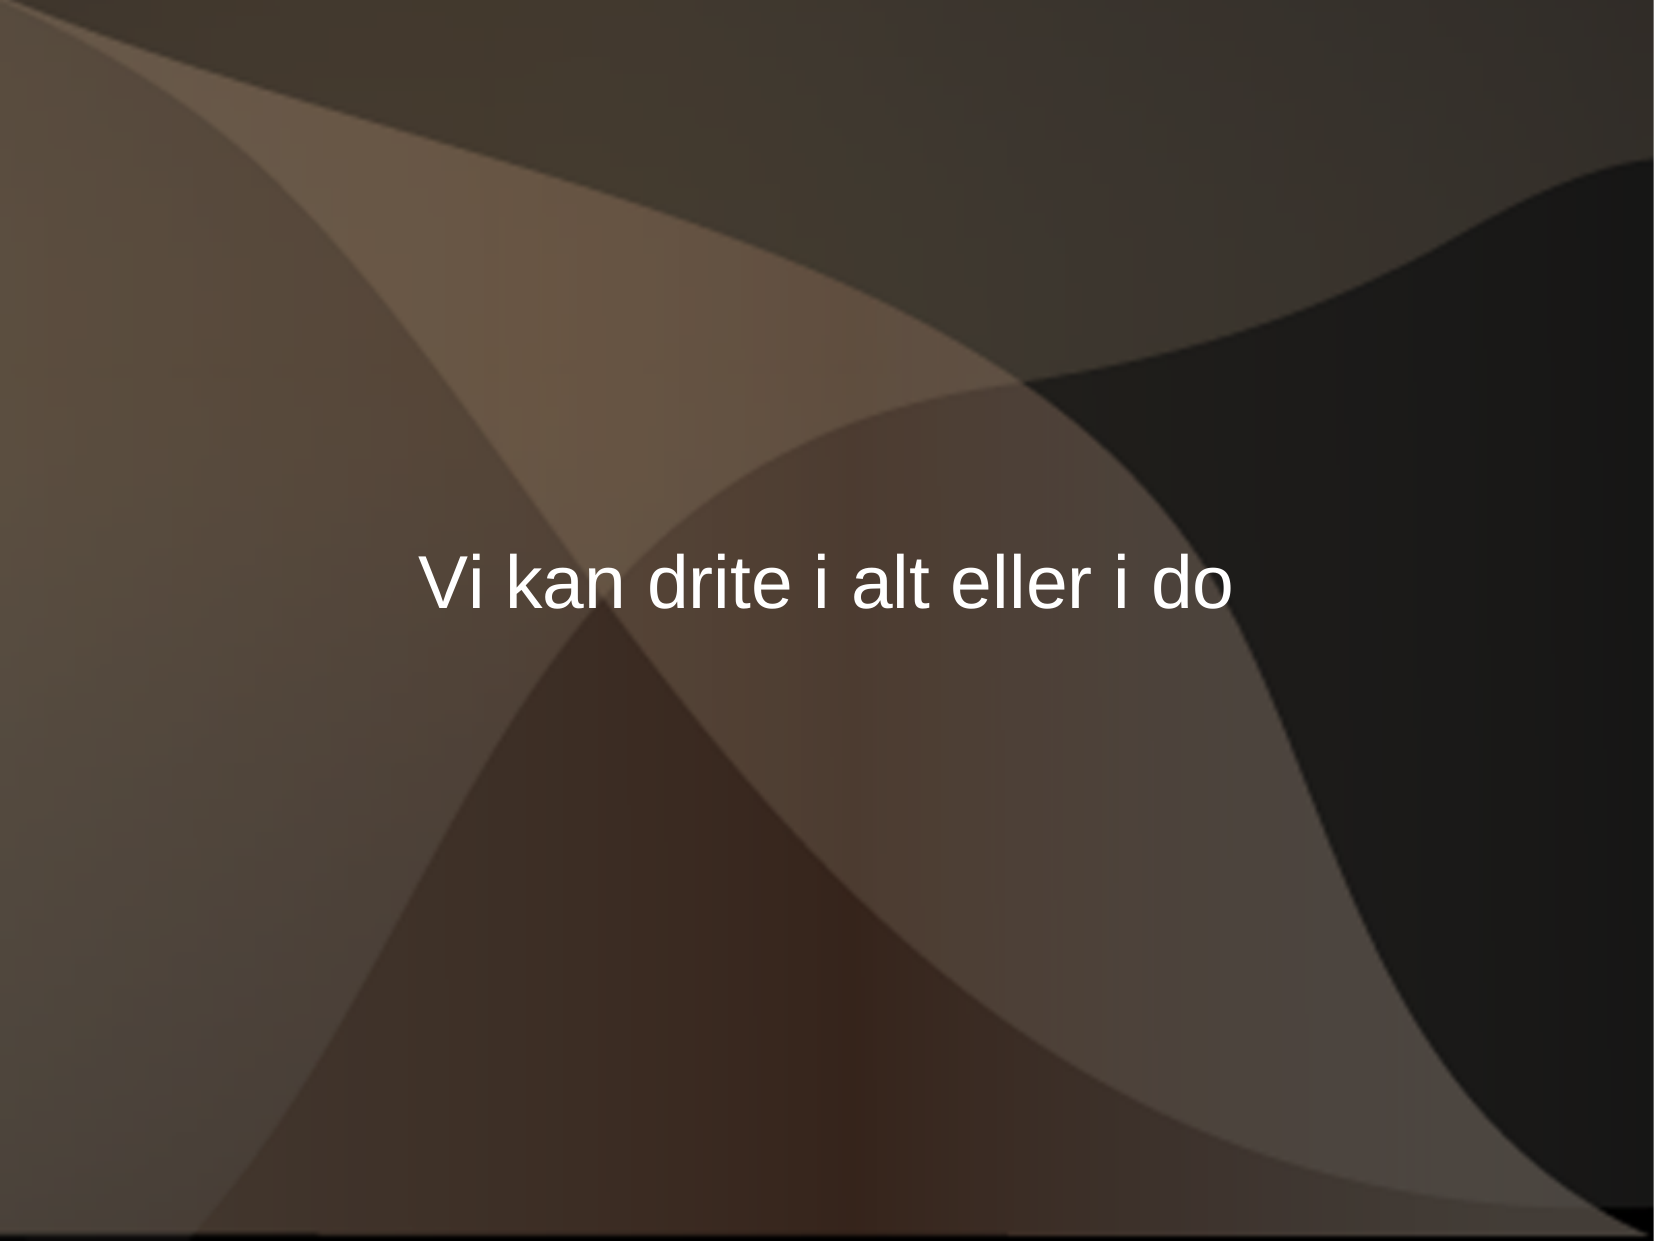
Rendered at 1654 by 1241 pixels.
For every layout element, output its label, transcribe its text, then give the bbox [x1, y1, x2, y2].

subtitle Vi kan drite i alt eller i do [82, 49, 1571, 1109]
